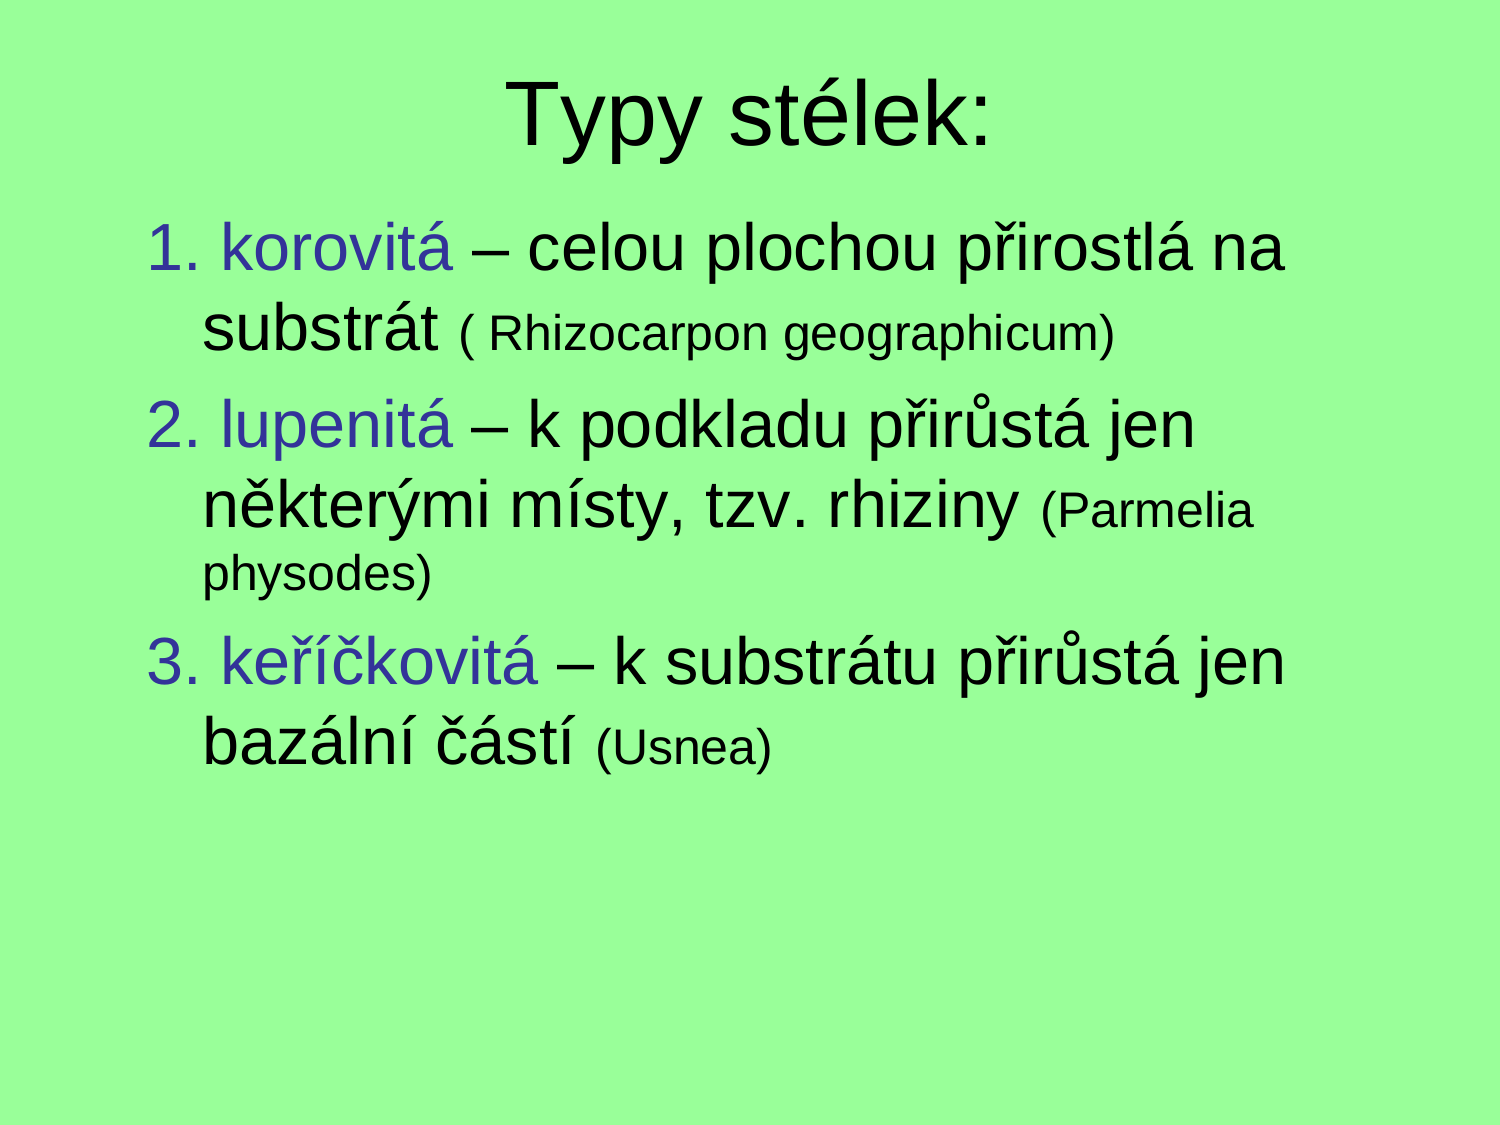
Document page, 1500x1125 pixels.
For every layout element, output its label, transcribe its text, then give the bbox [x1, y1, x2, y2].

title Typy stélek: [75, 45, 1426, 173]
list 1. korovitá – celou plochou přirostlá na substrát ( Rhizocarpon geographicum) 2. lupenitá – k podkladu přirůstá jen některými místy, tzv. rhiziny (Parmelia physodes) 3. keříčkovitá – k substrátu přirůstá jen bazální částí (Usnea) [75, 196, 1426, 1005]
